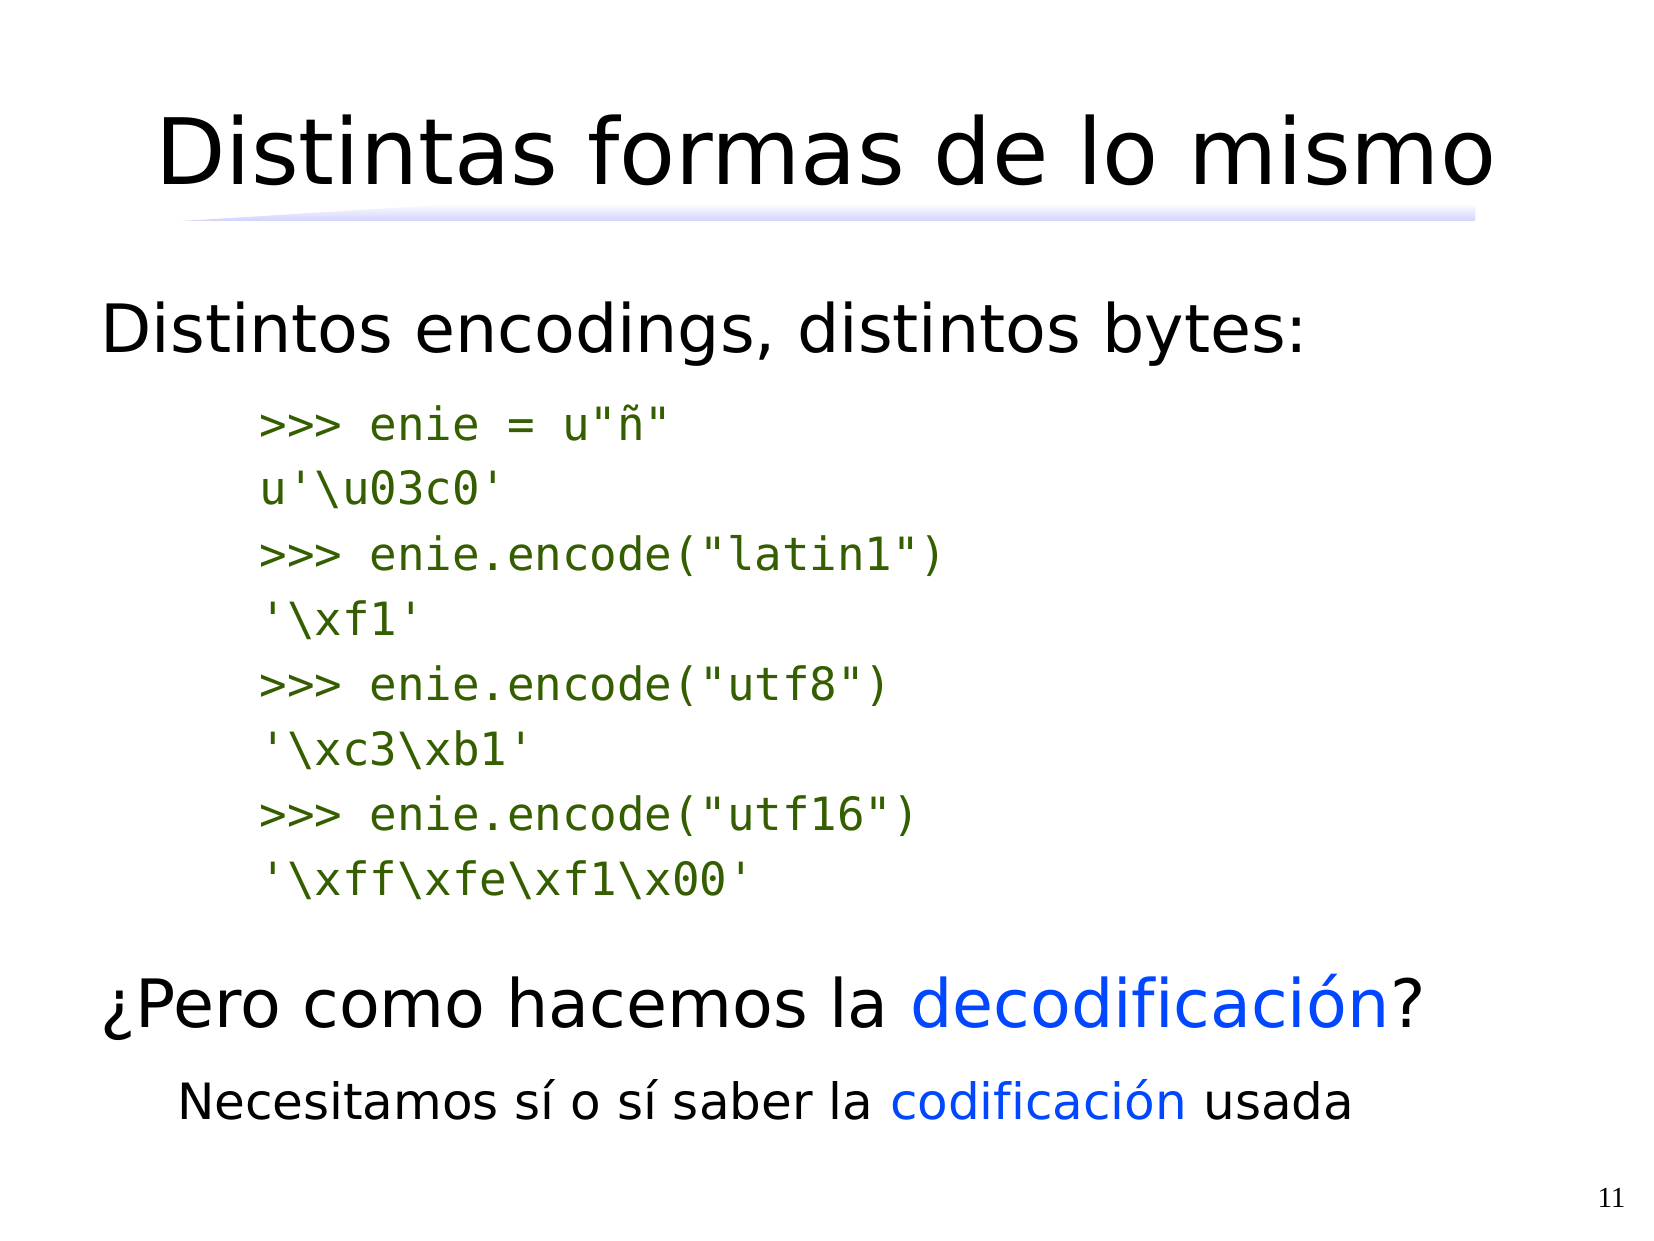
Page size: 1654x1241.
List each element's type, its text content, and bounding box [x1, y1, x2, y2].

list Distintos encodings, distintos bytes: >>> enie = u"ñ" u'\u03c0' >>> enie.encode("latin1") '\xf1' >>> enie.encode("utf8") '\xc3\xb1' >>> enie.encode("utf16") '\xff\xfe\xf1\x00' ¿Pero como hacemos la decodificación? Necesitamos sí o sí saber la codificación usada [82, 290, 1571, 1131]
title Distintas formas de lo mismo [82, 49, 1571, 257]
